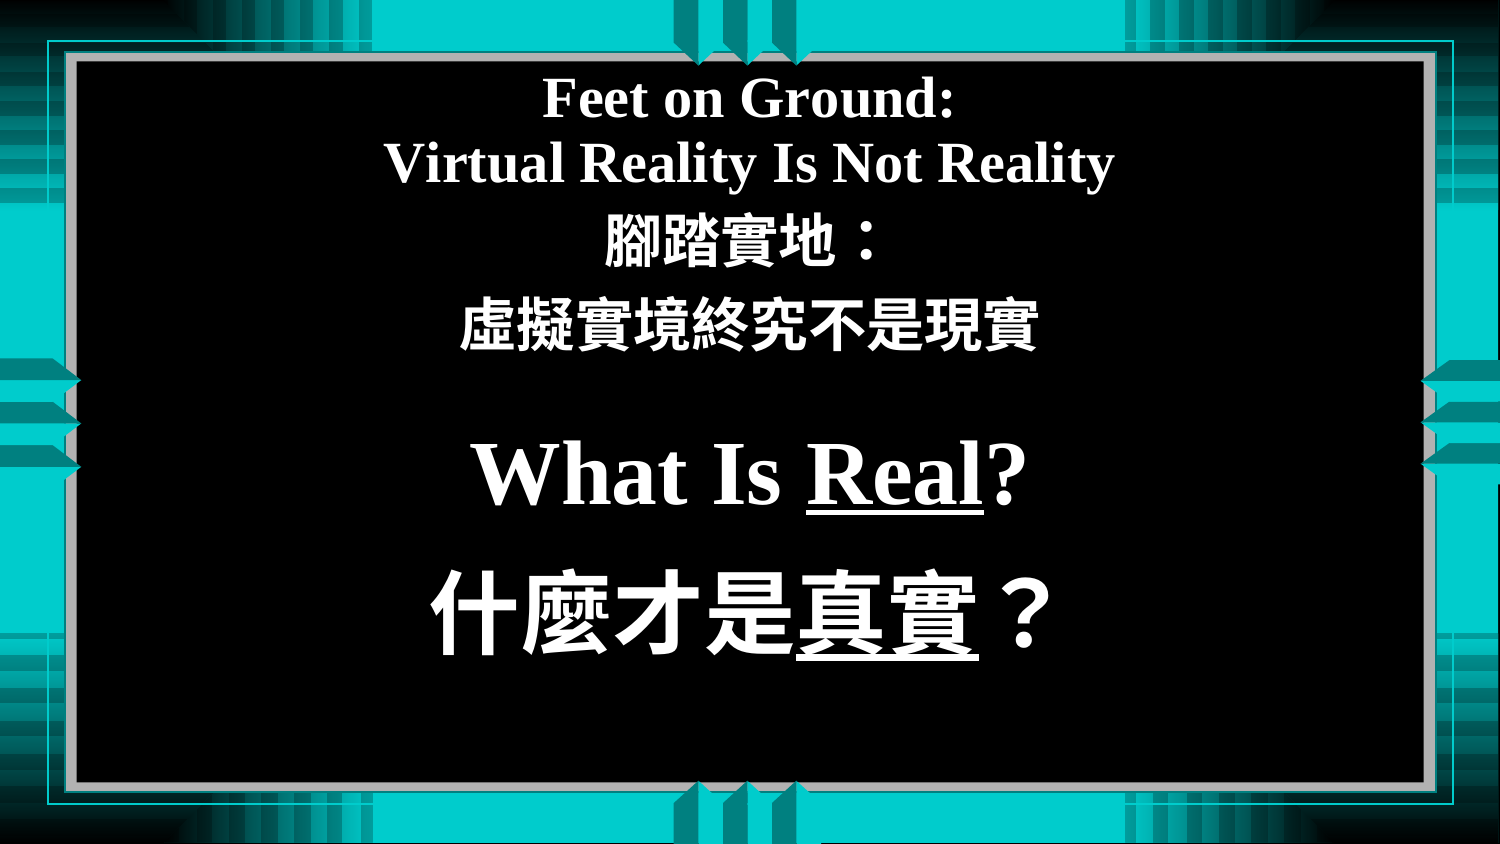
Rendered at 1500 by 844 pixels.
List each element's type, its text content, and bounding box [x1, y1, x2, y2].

subtitle What Is Real? 什麼才是真實？ [112, 295, 1388, 802]
title Feet on Ground: Virtual Reality Is Not Reality 腳踏實地： 虛擬實境終究不是現實 [112, 58, 1388, 295]
